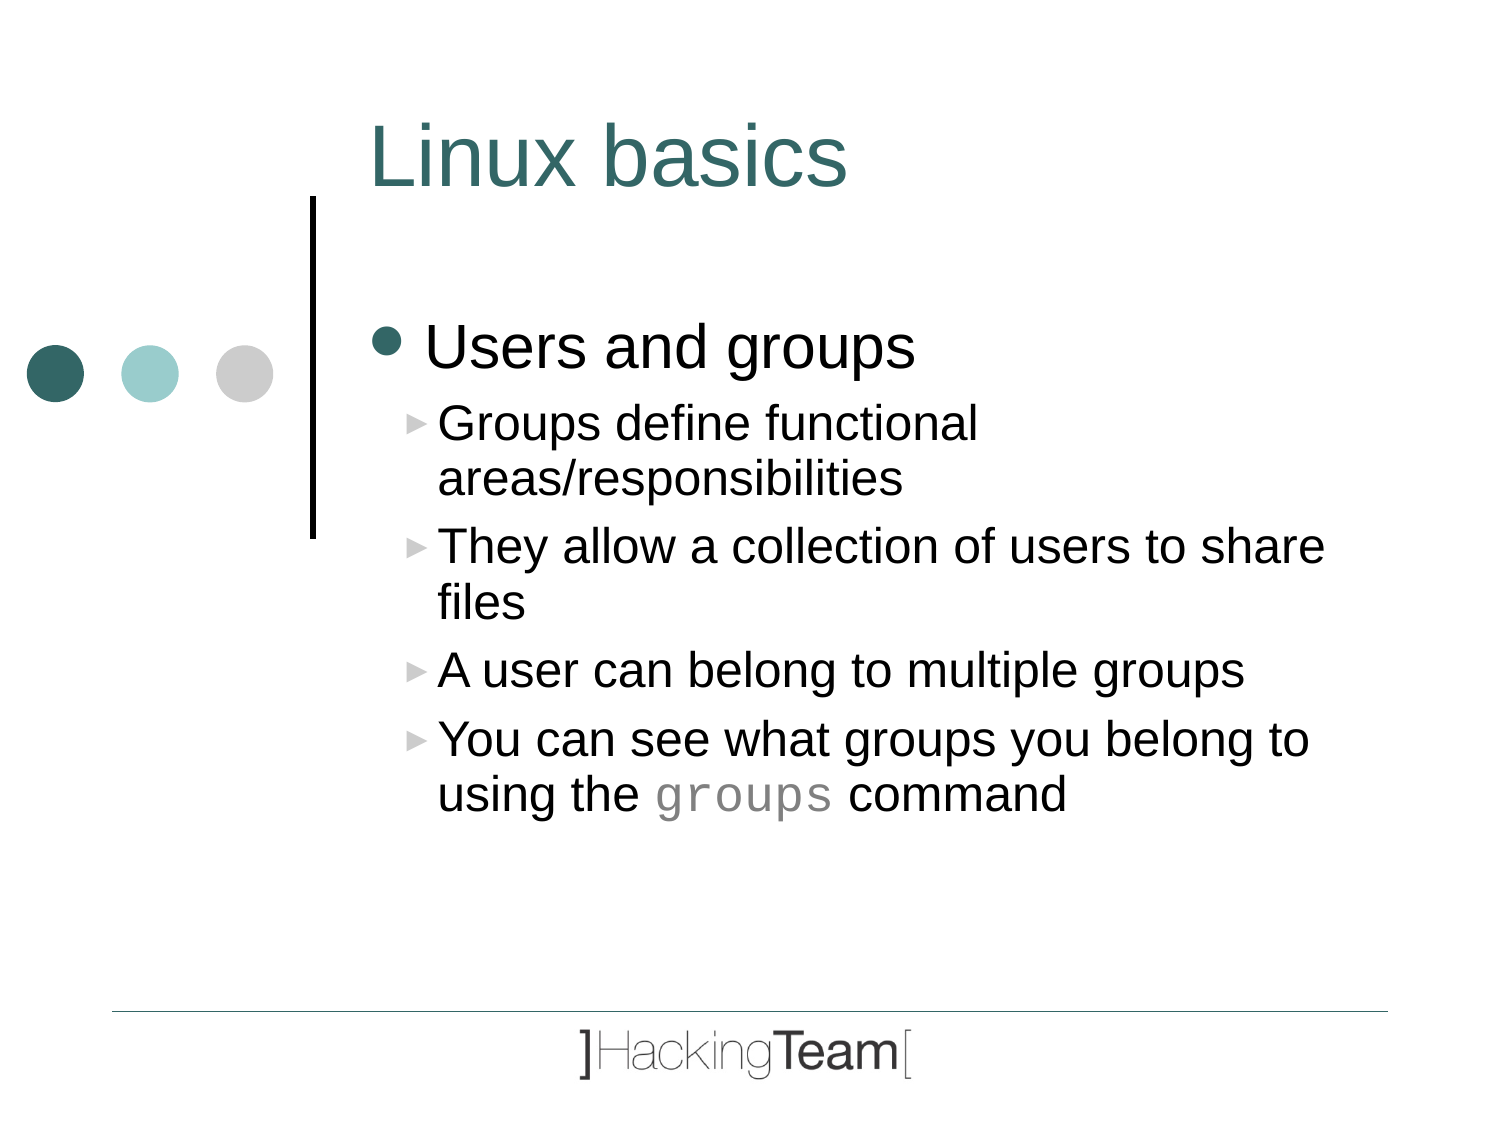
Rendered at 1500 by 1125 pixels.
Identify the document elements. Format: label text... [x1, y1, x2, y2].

list Users and groups Groups define functional areas/responsibilities They allow a collection of users to share files A user can belong to multiple groups You can see what groups you belong to using the groups command [249, 312, 1401, 1041]
title Linux basics [249, 38, 1401, 275]
picture [574, 1041, 916, 1084]
